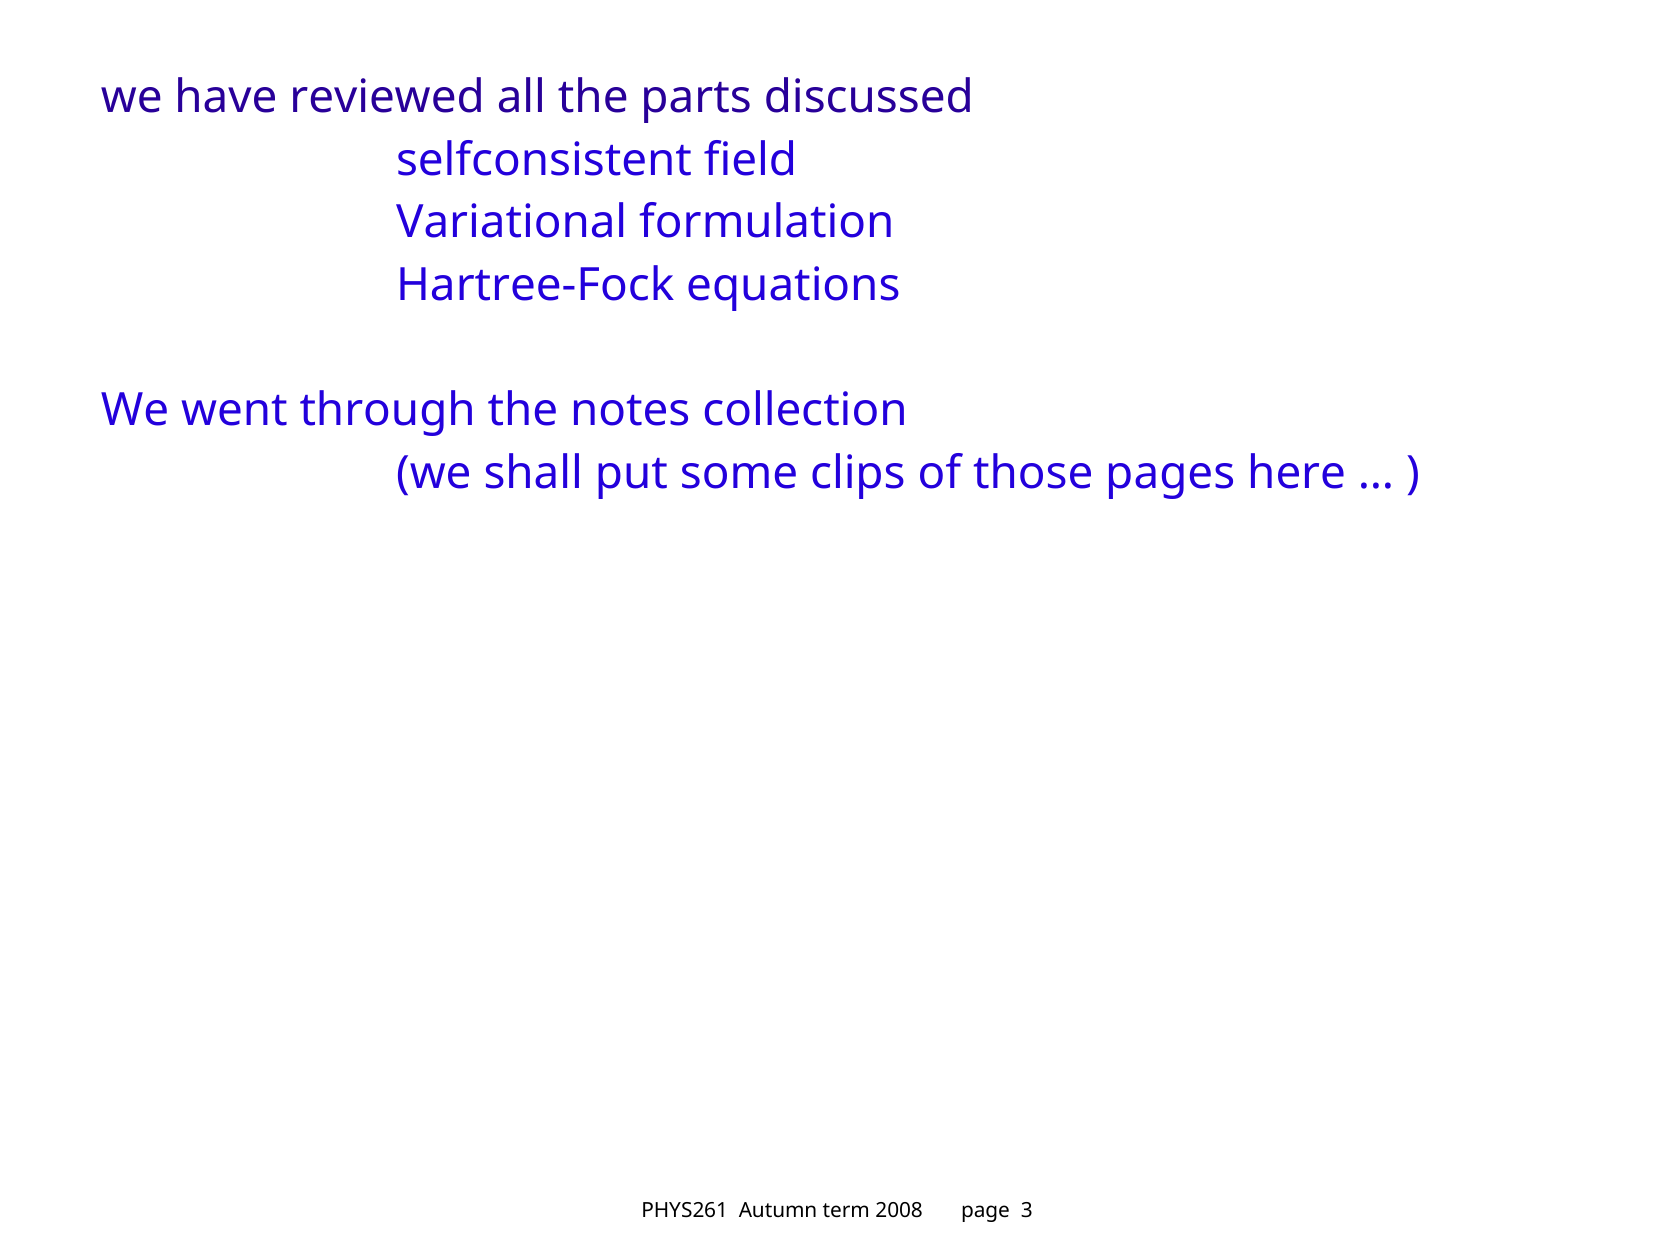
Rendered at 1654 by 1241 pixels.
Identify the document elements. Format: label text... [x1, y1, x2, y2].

text_box we have reviewed all the parts discussed selfconsistent field Variational formulation Hartree-Fock equations We went through the notes collection (we shall put some clips of those pages here … ) [85, 56, 1622, 1141]
